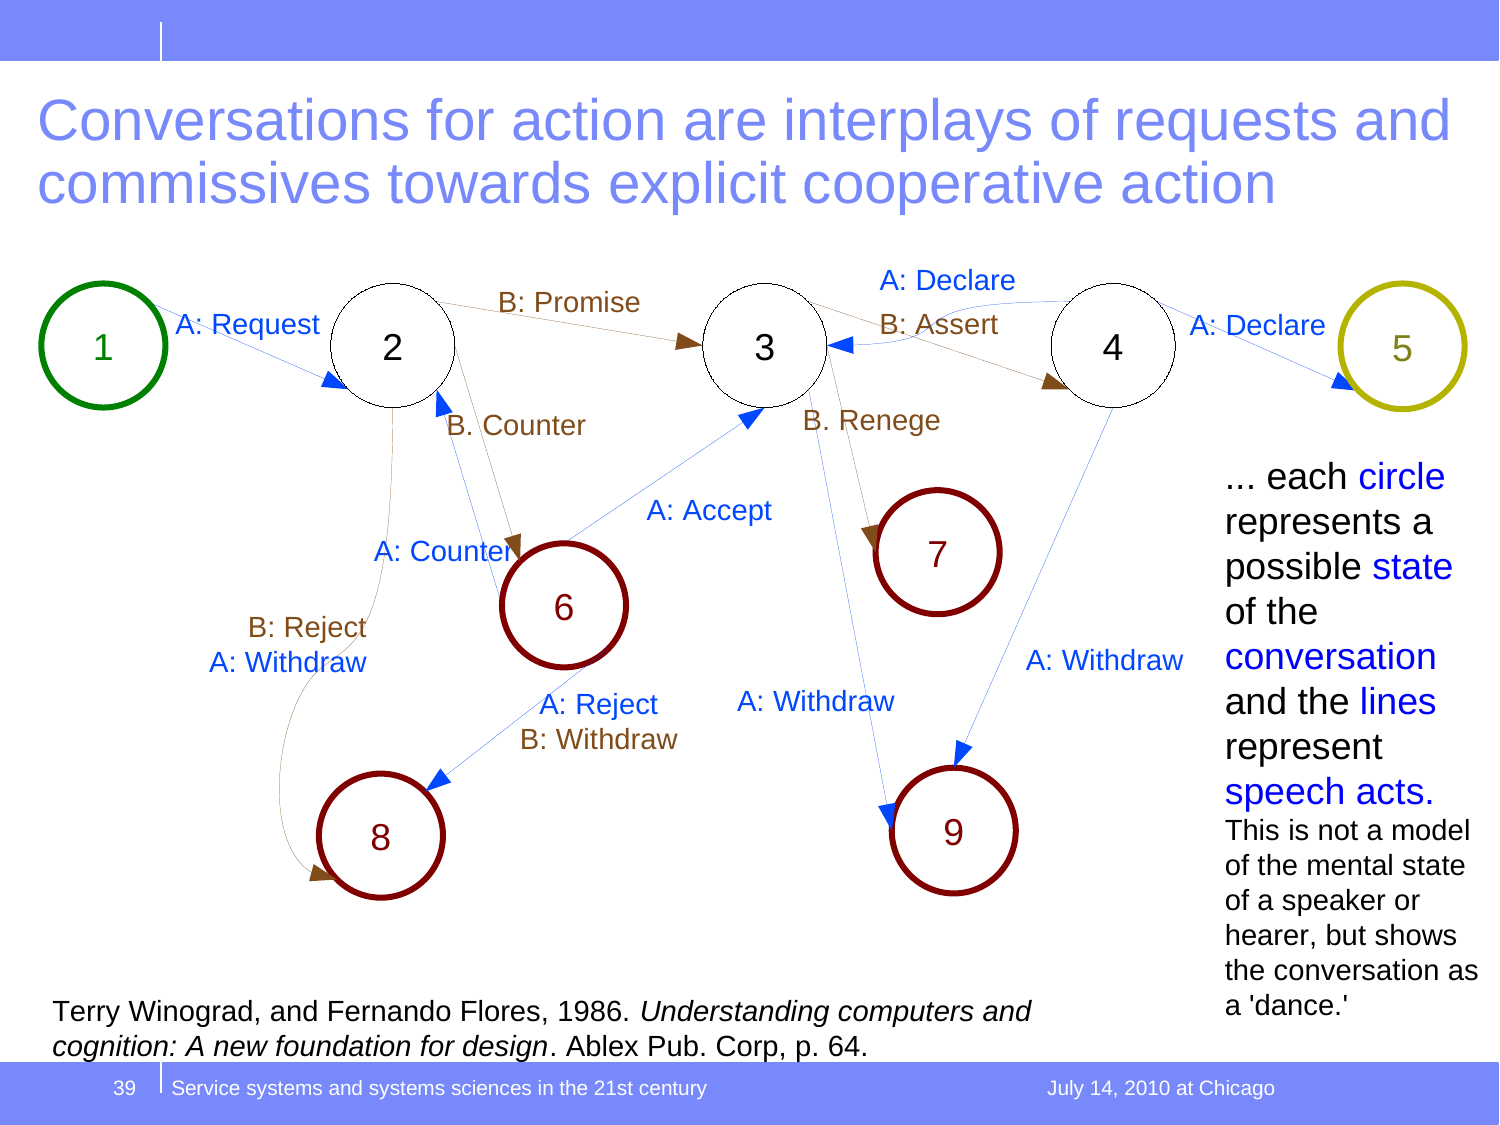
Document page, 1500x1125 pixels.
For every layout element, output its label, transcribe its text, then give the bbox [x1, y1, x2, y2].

text_box [667, 1072, 934, 1125]
text_box 1 [41, 283, 166, 408]
title Conversations for action are interplays of requests and commissives towards explicit cooperative action [37, 90, 1463, 216]
text_box 5 [1340, 283, 1465, 410]
text_box 6 [501, 543, 627, 668]
text_box ... each circle represents a possible state of the conversation and the lines represent speech acts. This is not a model of the mental state of a speaker or hearer, but shows the conversation as a 'dance.' [1210, 444, 1500, 1046]
text_box 2 [330, 283, 455, 408]
text_box 4 [1051, 283, 1176, 408]
text_box 7 [875, 490, 1000, 615]
text_box 3 [702, 283, 827, 408]
text_box Terry Winograd, and Fernando Flores, 1986. Understanding computers and cognition: A new foundation for design. Ablex Pub. Corp, p. 64. [37, 985, 1094, 1072]
text_box 8 [318, 773, 443, 898]
text_box 9 [891, 767, 1016, 894]
